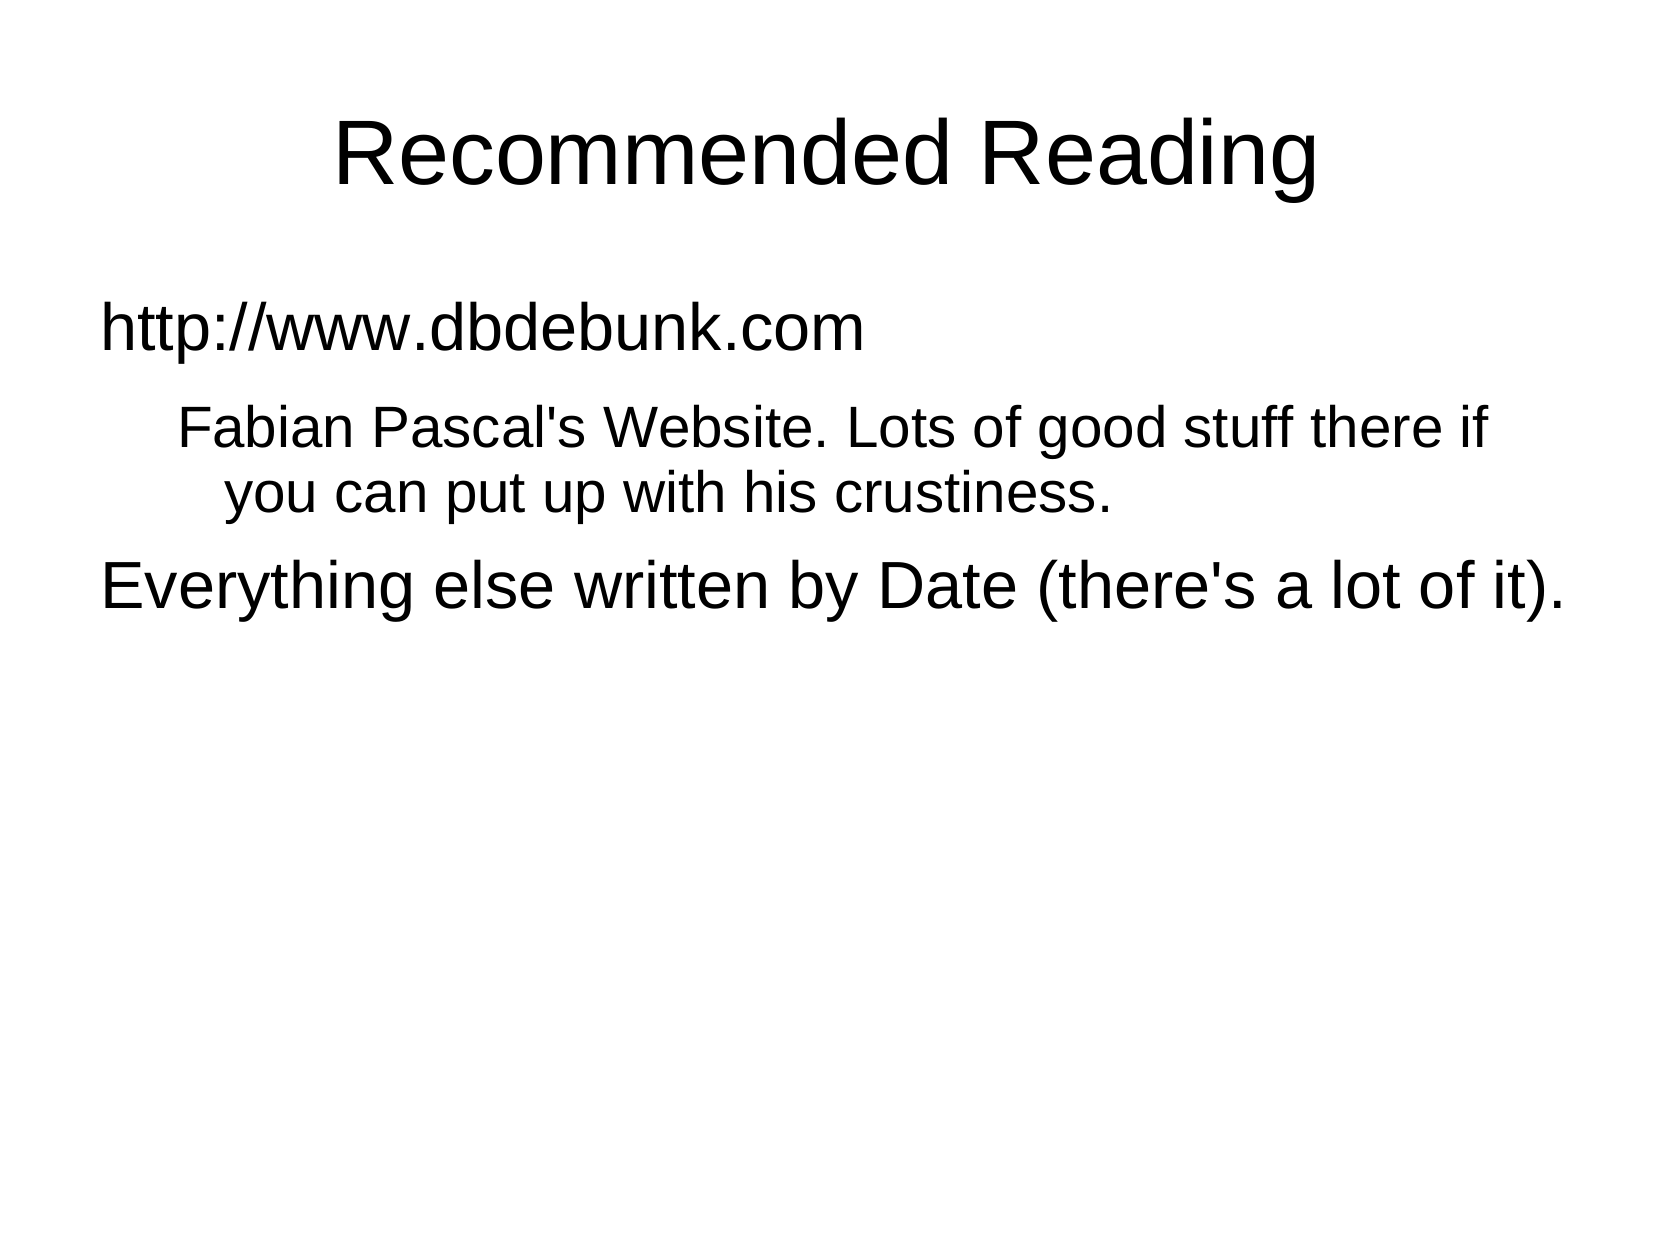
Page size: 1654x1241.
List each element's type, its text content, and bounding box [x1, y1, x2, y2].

list http://www.dbdebunk.com Fabian Pascal's Website. Lots of good stuff there if you can put up with his crustiness. Everything else written by Date (there's a lot of it). [82, 290, 1571, 1094]
title Recommended Reading [82, 56, 1571, 250]
